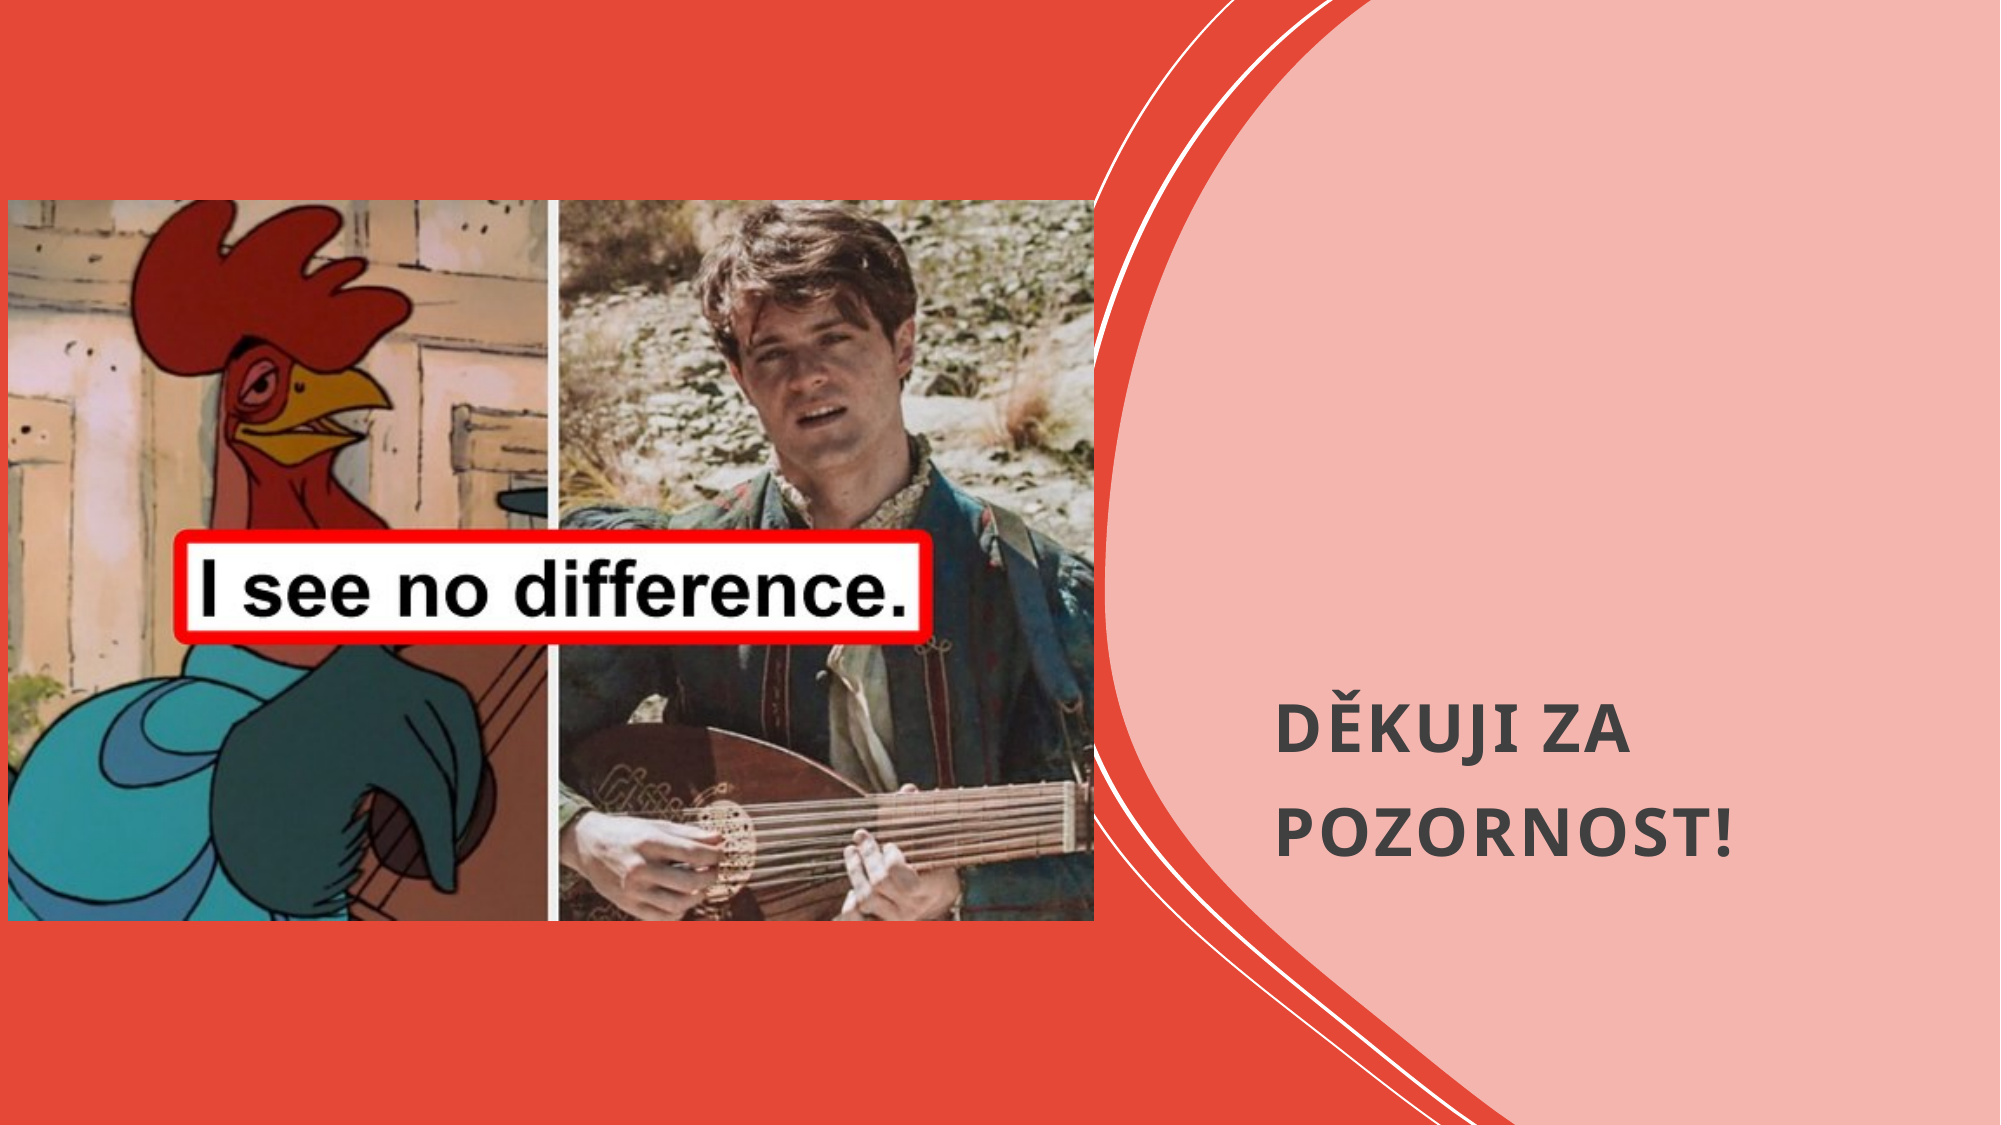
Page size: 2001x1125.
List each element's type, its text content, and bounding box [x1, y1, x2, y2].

text_box [0, 0, 2000, 1125]
picture [8, 200, 1094, 921]
title DĚKUJI ZA POZORNOST! [1256, 565, 1937, 885]
